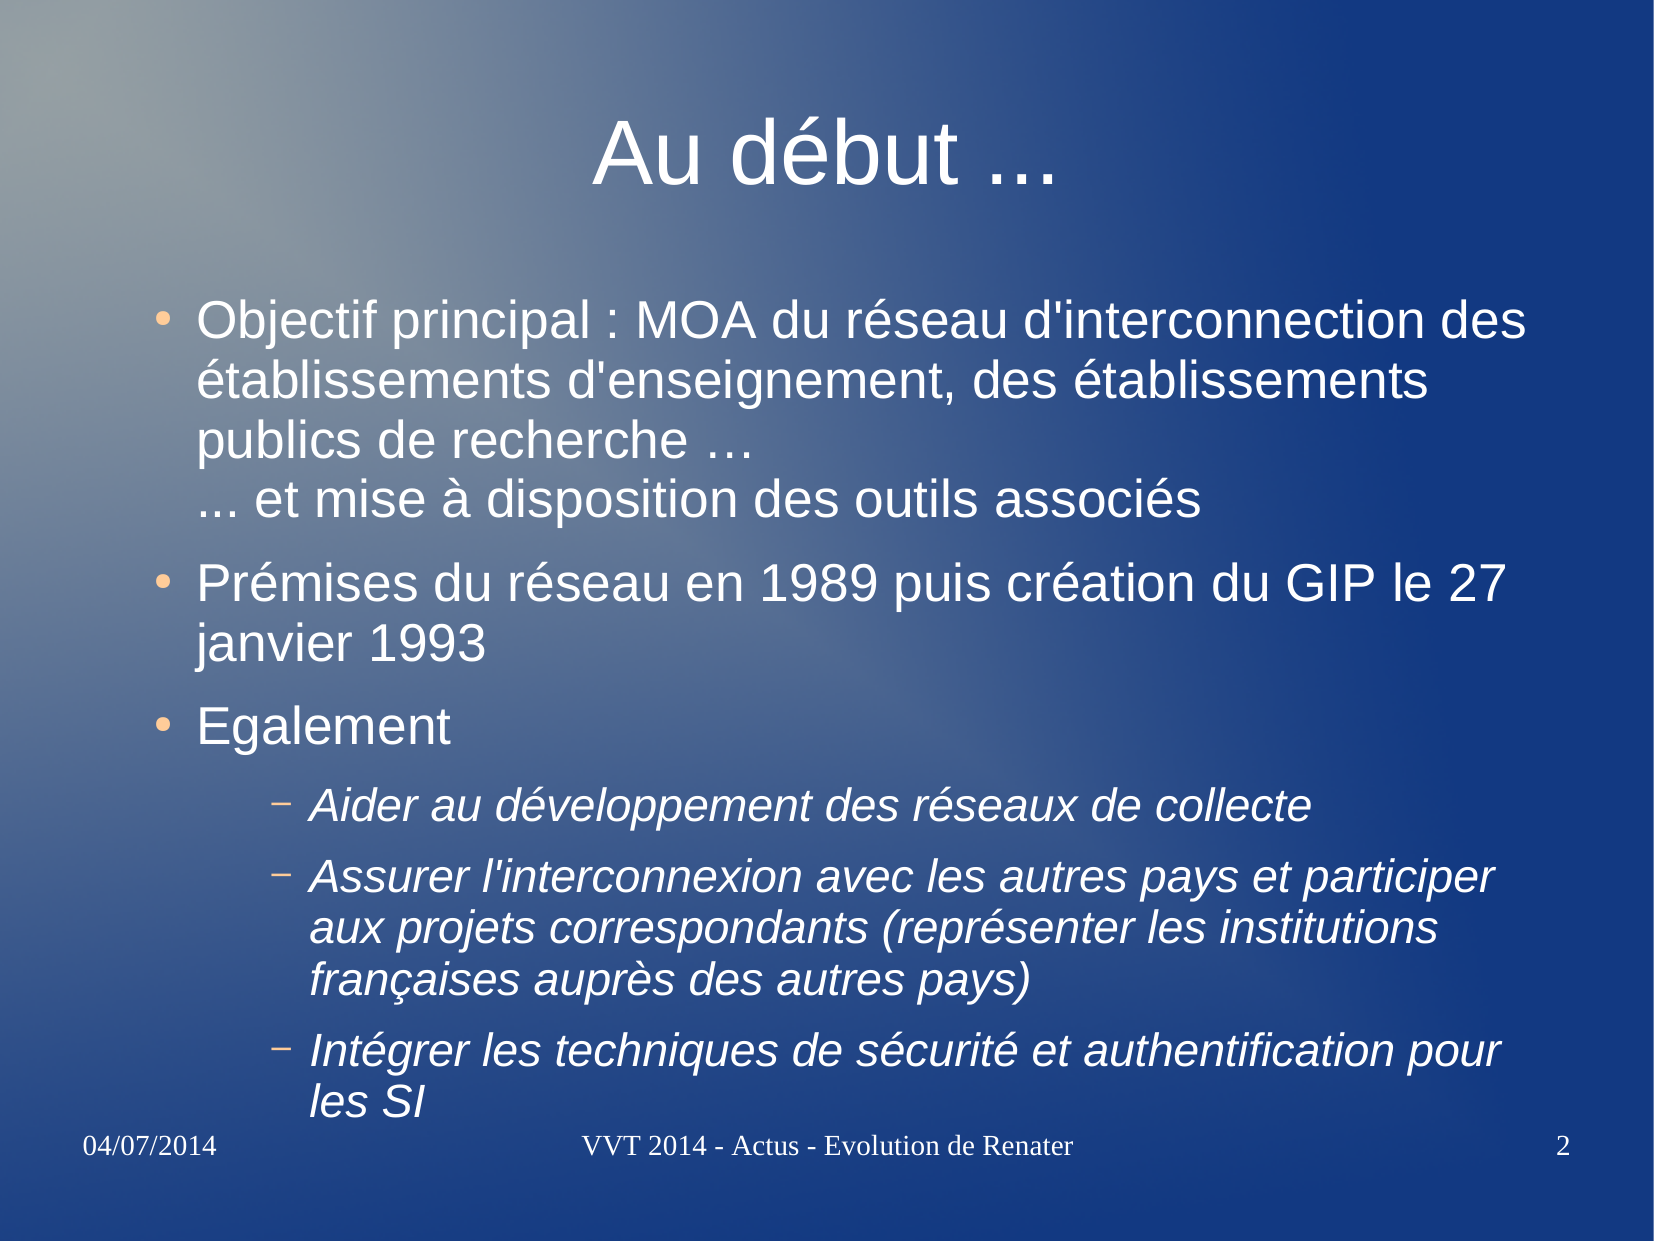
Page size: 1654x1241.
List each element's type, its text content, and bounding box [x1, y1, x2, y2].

picture [0, 0, 1654, 1241]
title Au début ... [82, 49, 1571, 257]
list Objectif principal : MOA du réseau d'interconnection des établissements d'enseignement, des établissements publics de recherche … ... et mise à disposition des outils associés Prémises du réseau en 1989 puis création du GIP le 27 janvier 1993 Egalement Aider au développement des réseaux de collecte Assurer l'interconnexion avec les autres pays et participer aux projets correspondants (représenter les institutions françaises auprès des autres pays) Intégrer les techniques de sécurité et authentification pour les SI [82, 290, 1571, 1132]
